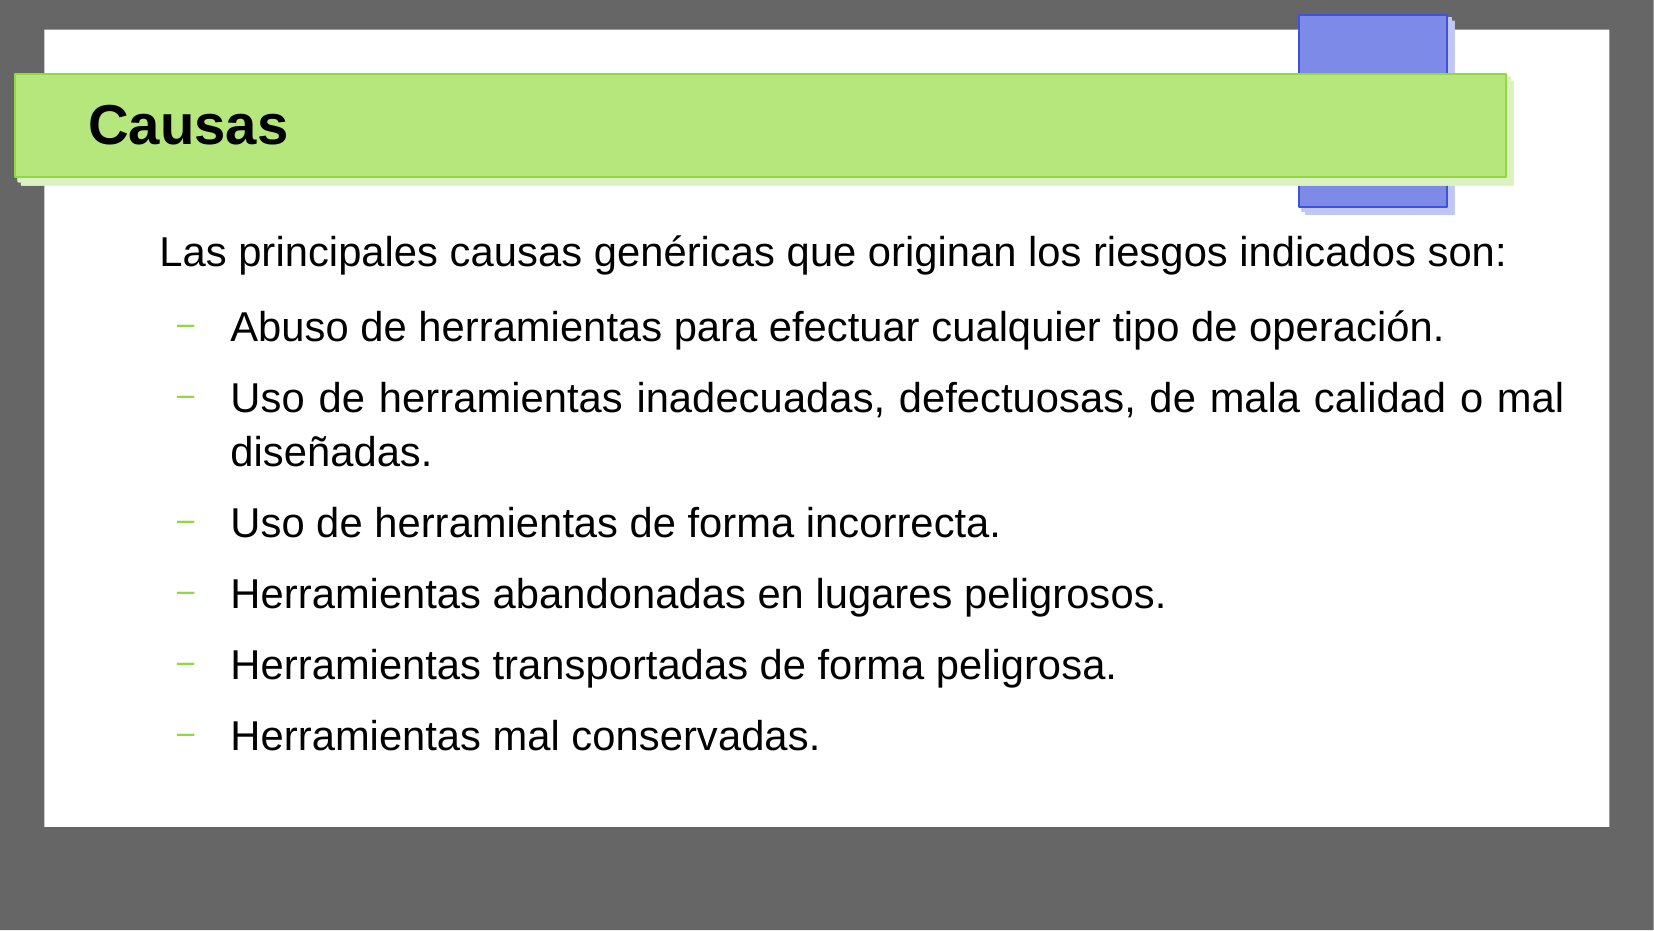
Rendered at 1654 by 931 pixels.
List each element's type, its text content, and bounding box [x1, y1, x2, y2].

title Causas [88, 73, 1506, 178]
list Las principales causas genéricas que originan los riesgos indicados son: Abuso de herramientas para efectuar cualquier tipo de operación. Uso de herramientas inadecuadas, defectuosas, de mala calidad o mal diseñadas. Uso de herramientas de forma incorrecta. Herramientas abandonadas en lugares peligrosos. Herramientas transportadas de forma peligrosa. Herramientas mal conservadas. [88, 221, 1565, 813]
